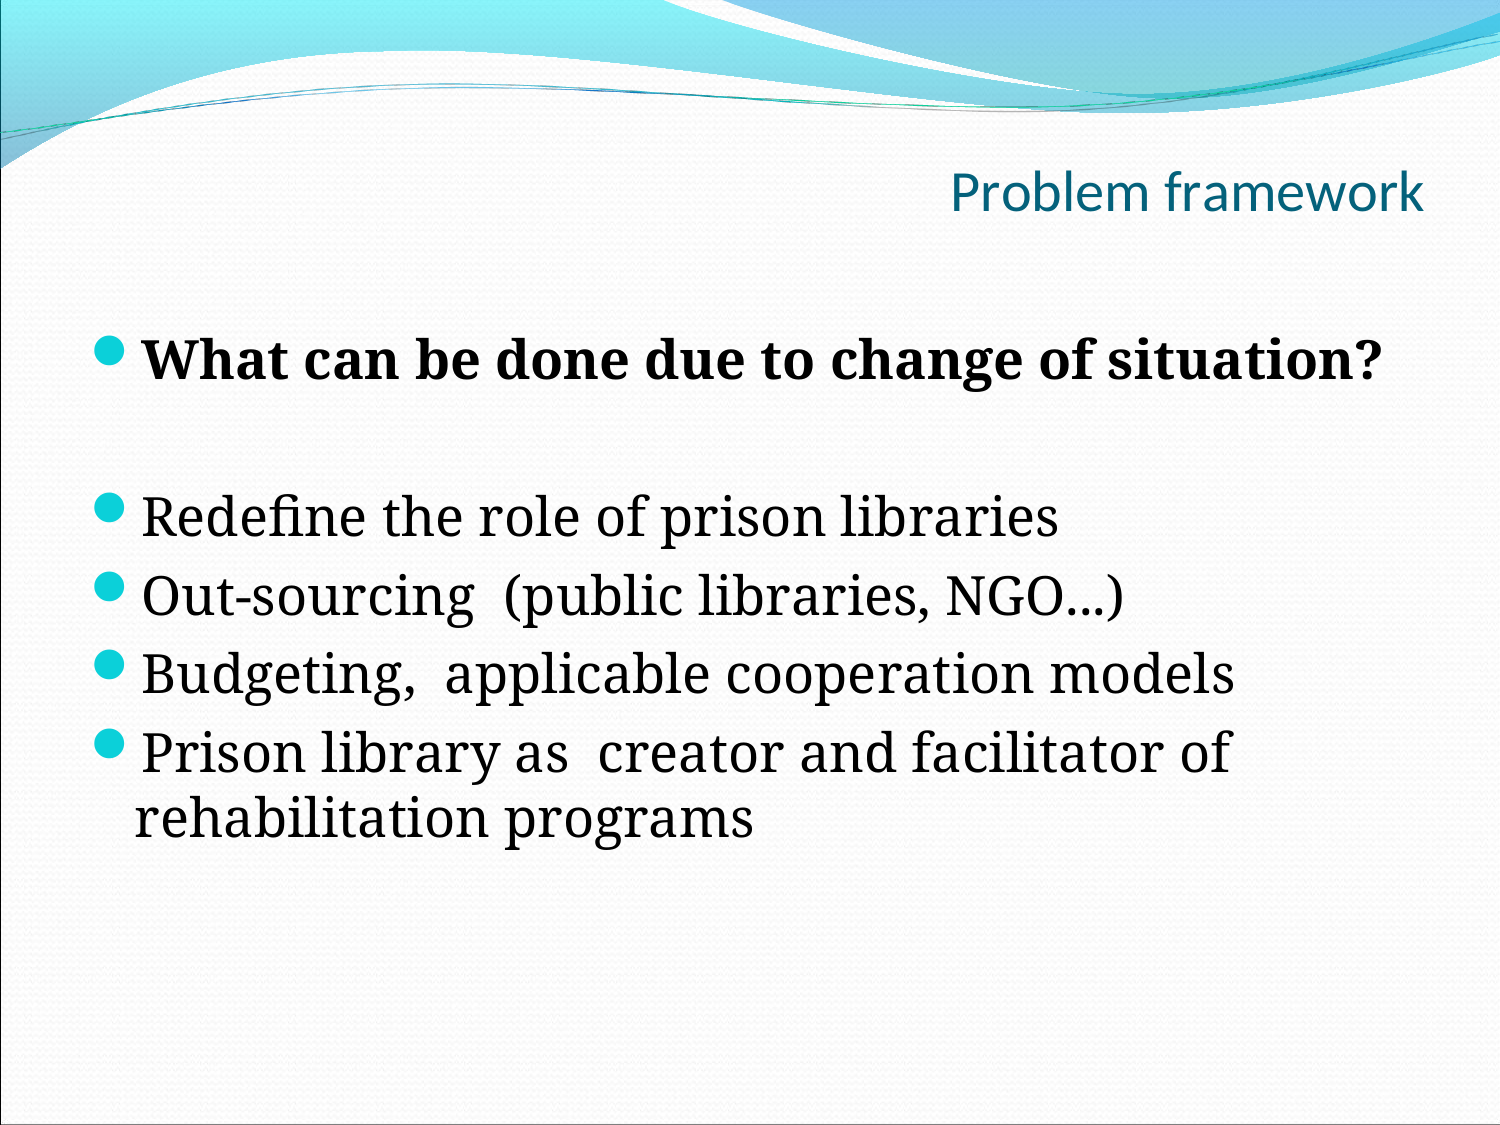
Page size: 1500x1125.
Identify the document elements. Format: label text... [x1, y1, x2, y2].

list What can be done due to change of situation? Redefine the role of prison libraries Out-sourcing (public libraries, NGO...) Budgeting, applicable cooperation models Prison library as creator and facilitator of rehabilitation programs [75, 317, 1426, 1038]
title Problem framework [75, 115, 1426, 223]
picture [0, 0, 1500, 1125]
